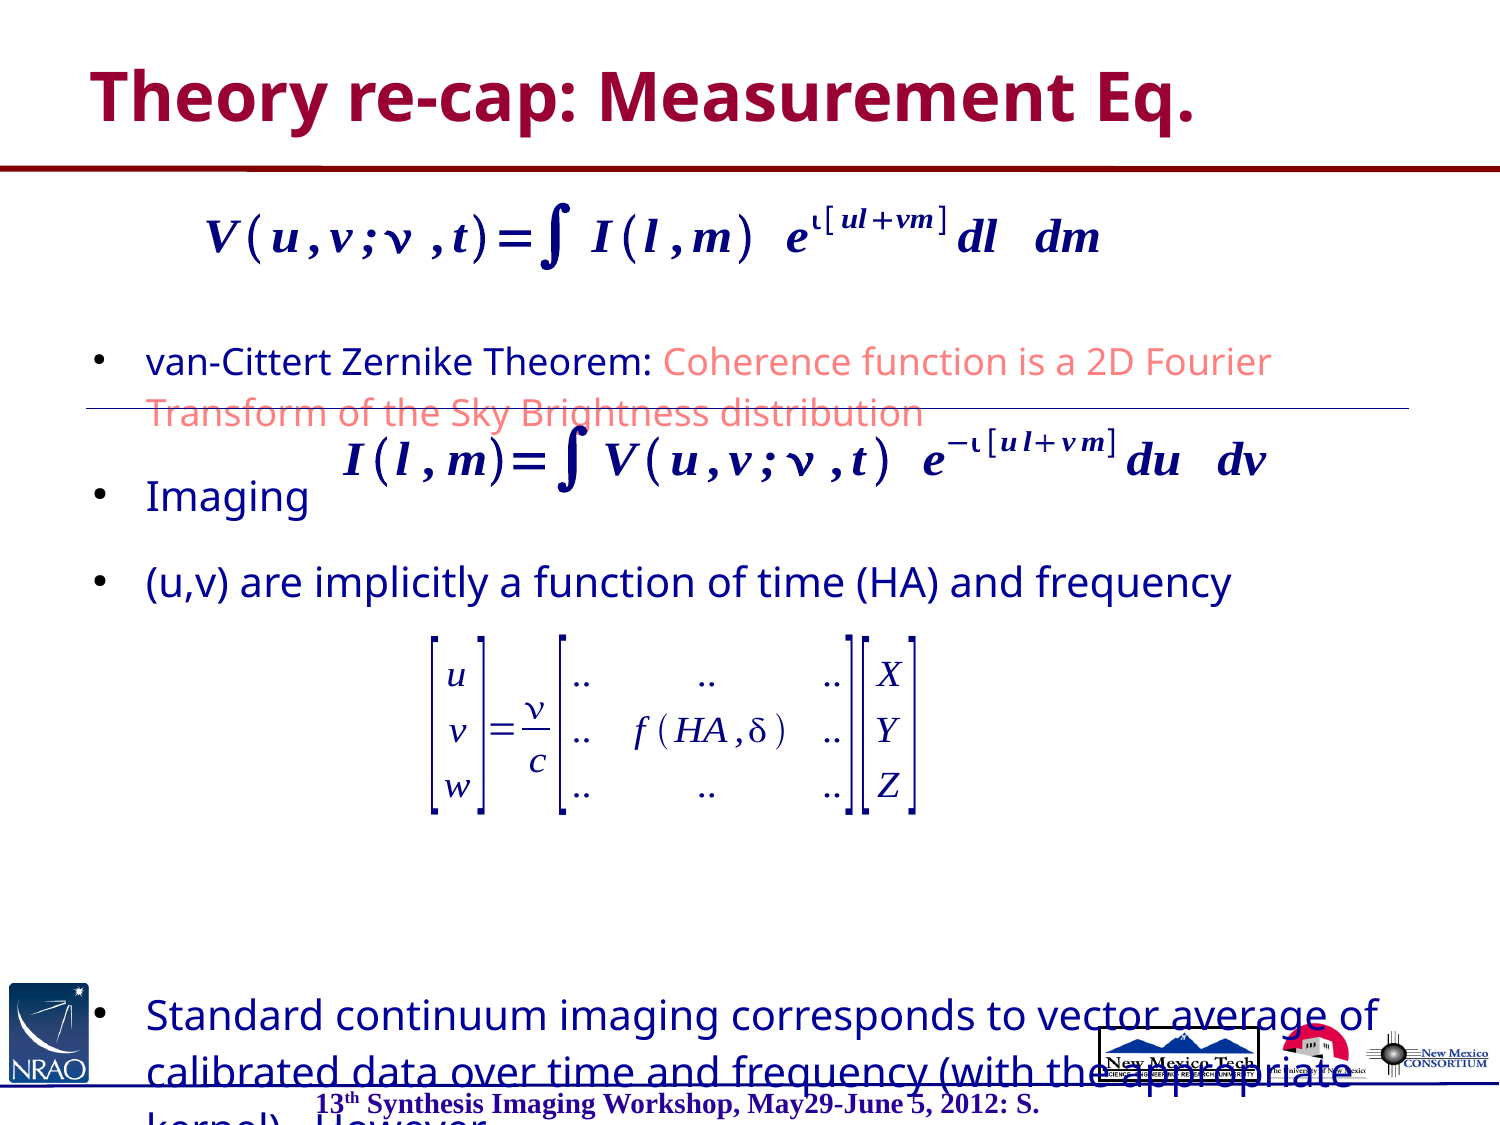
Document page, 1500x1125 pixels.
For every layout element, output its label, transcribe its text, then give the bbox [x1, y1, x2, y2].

picture [383, 1076, 393, 1083]
picture [579, 1067, 590, 1083]
picture [421, 1076, 431, 1083]
picture [1101, 1050, 1257, 1079]
chart [190, 195, 1112, 273]
picture [593, 1067, 604, 1083]
picture [171, 1076, 181, 1084]
picture [1151, 1067, 1164, 1079]
picture [1245, 1067, 1257, 1079]
chart [327, 418, 1277, 496]
picture [0, 173, 1500, 1125]
title Theory re-cap: Measurement Eq. [75, 33, 1426, 157]
picture [501, 1067, 513, 1074]
picture [1218, 1067, 1231, 1079]
picture [1016, 1067, 1028, 1082]
picture [652, 1076, 662, 1083]
picture [963, 1069, 971, 1083]
picture [1297, 1076, 1307, 1082]
chart [418, 633, 930, 817]
picture [792, 1067, 804, 1083]
picture [217, 1067, 230, 1084]
picture [701, 1067, 713, 1083]
picture [320, 1067, 332, 1084]
picture [455, 1067, 468, 1083]
picture [357, 1067, 369, 1083]
picture [868, 1067, 880, 1083]
picture [258, 1076, 268, 1084]
picture [297, 1067, 309, 1074]
picture [0, 0, 1500, 166]
list van-Cittert Zernike Theorem: Coherence function is a 2D Fourier Transform of the Sky Brightness distribution Imaging (u,v) are implicitly a function of time (HA) and frequency Standard continuum imaging corresponds to vector average of calibrated data over time and frequency (with the appropriate kernel). However... [75, 172, 1426, 1050]
picture [843, 1067, 855, 1074]
picture [617, 1067, 629, 1074]
picture [768, 1067, 780, 1074]
picture [676, 1067, 688, 1083]
picture [0, 172, 1098, 1084]
picture [1068, 1067, 1080, 1082]
picture [1177, 1067, 1190, 1079]
picture [1336, 1067, 1348, 1074]
